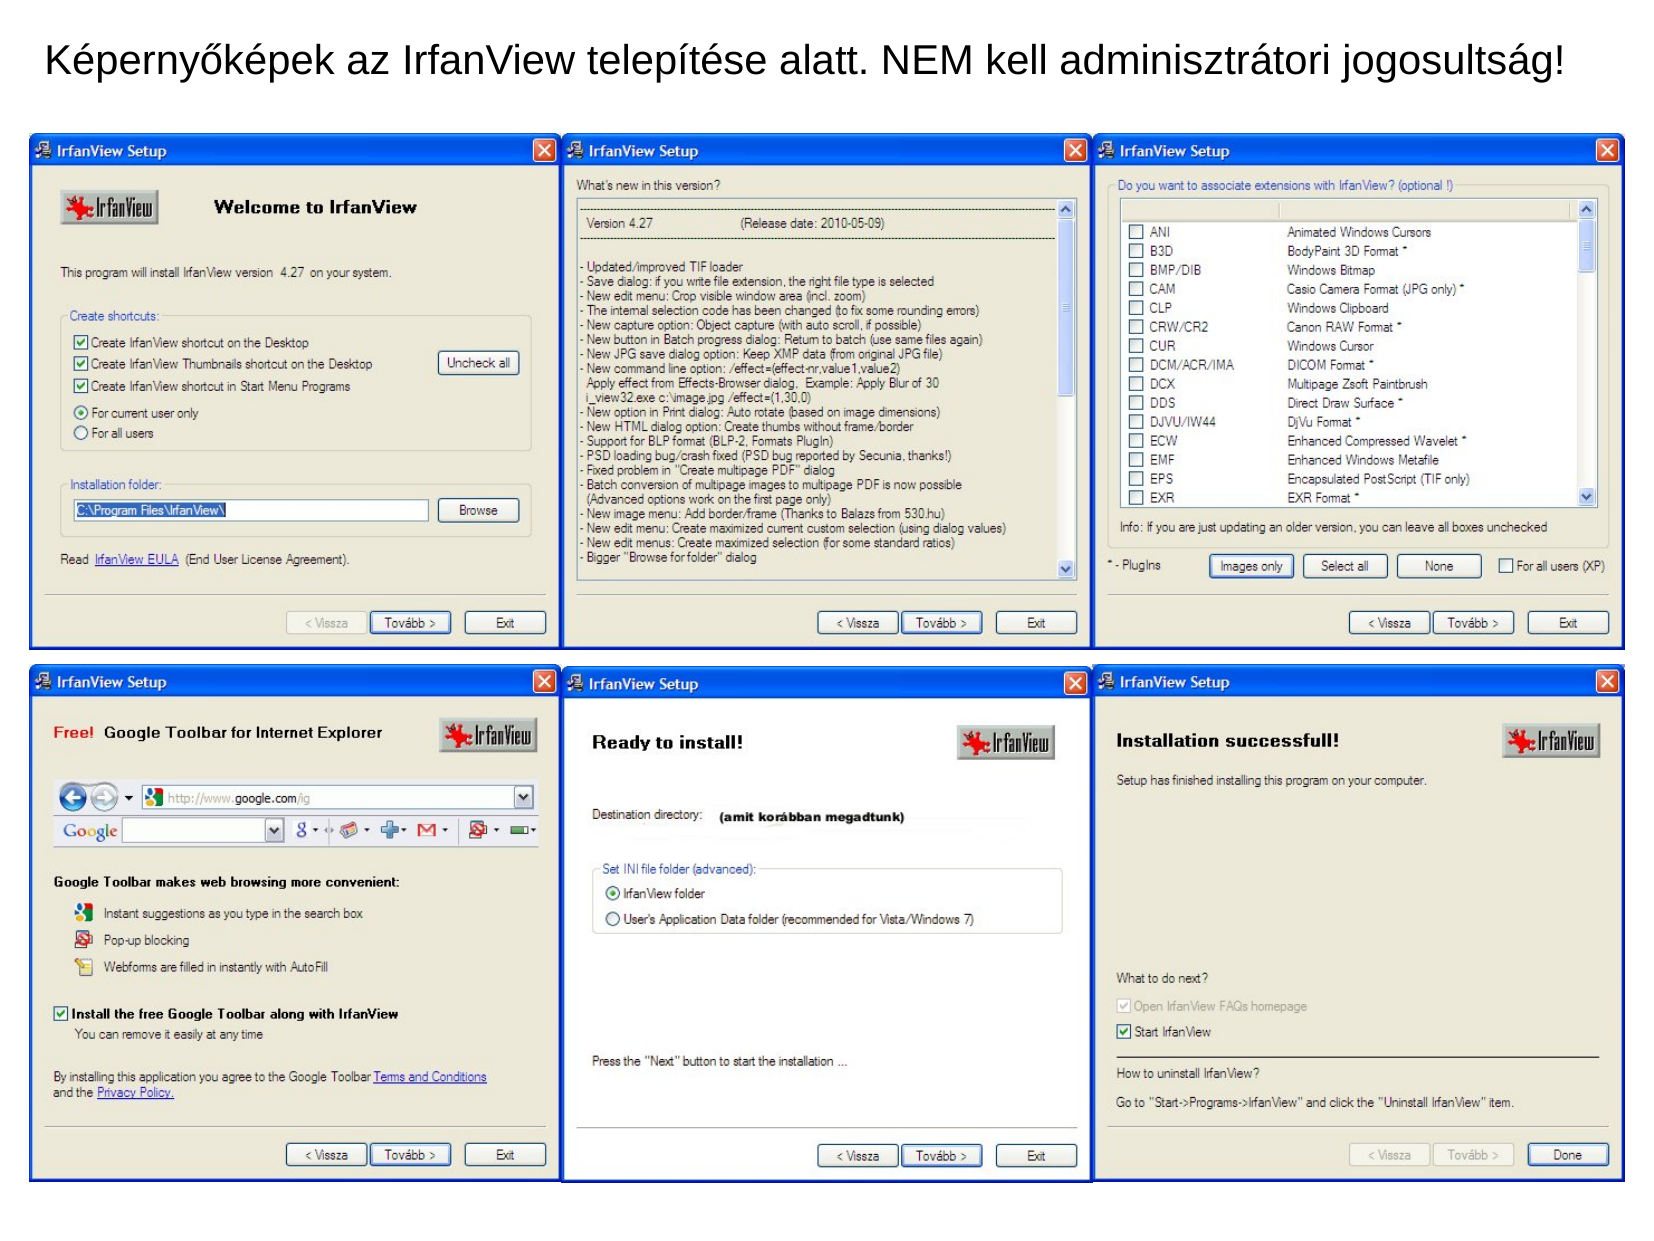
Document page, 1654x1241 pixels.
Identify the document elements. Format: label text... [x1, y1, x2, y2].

picture [29, 664, 1625, 1183]
text_box Képernyőképek az IrfanView telepítése alatt. NEM kell adminisztrátori jogosultság! [29, 29, 1581, 92]
picture [29, 133, 1625, 650]
